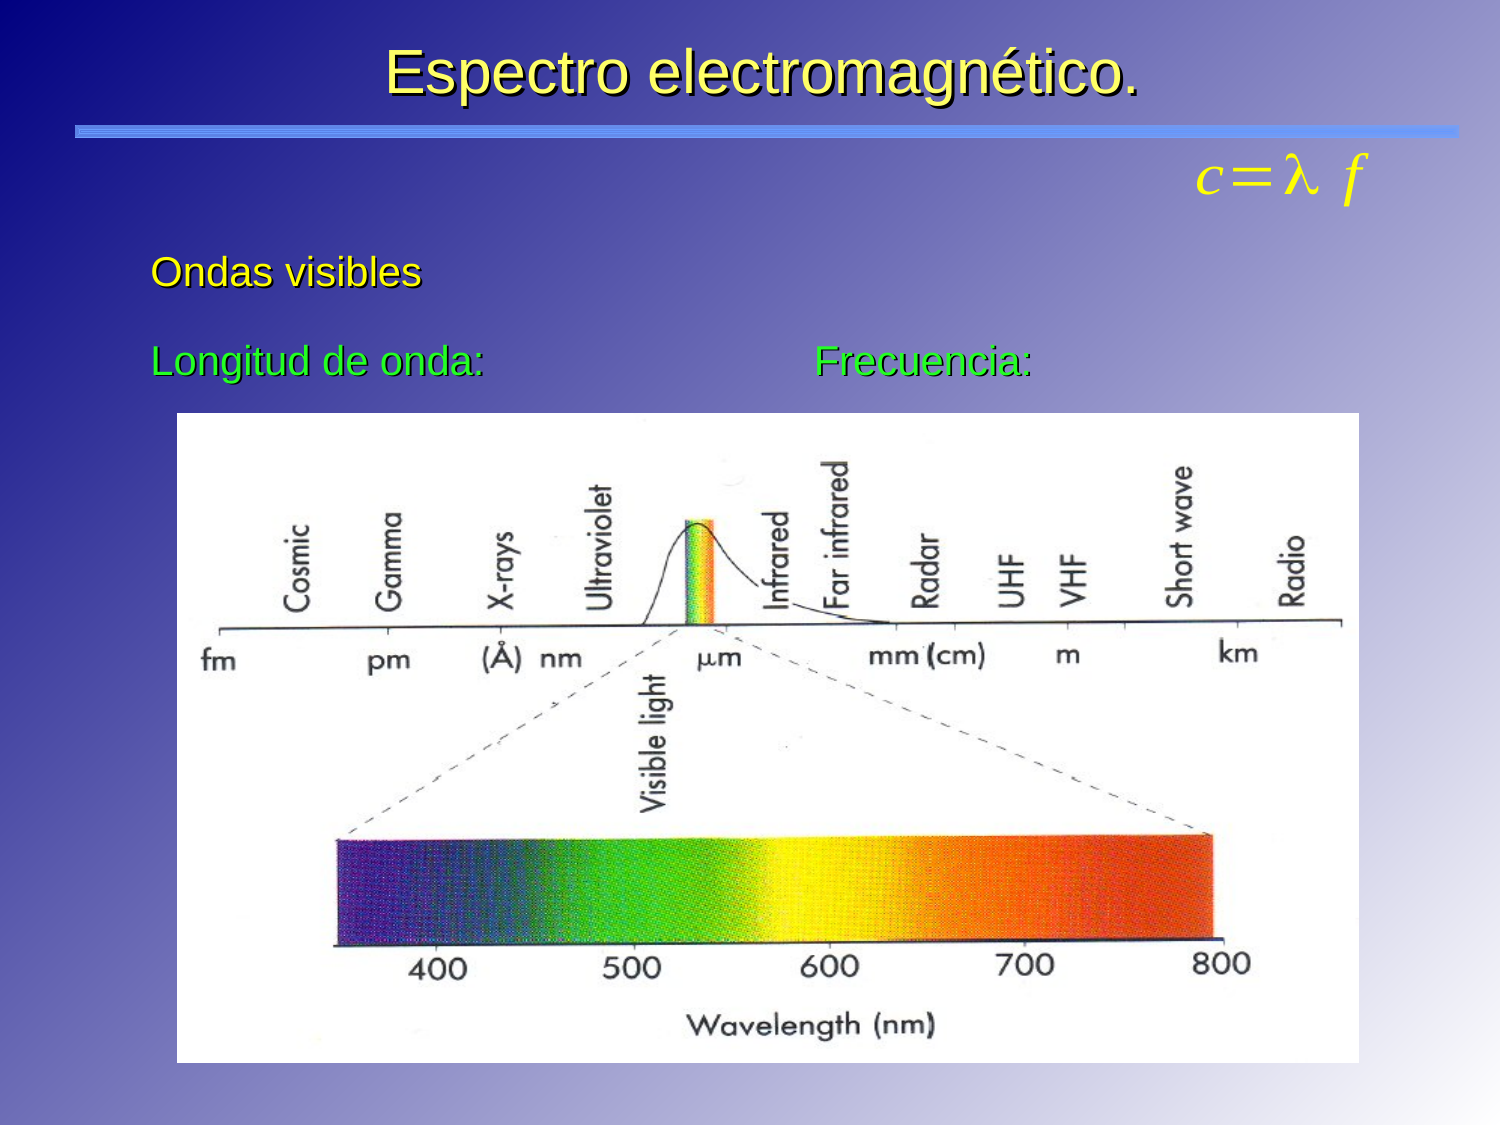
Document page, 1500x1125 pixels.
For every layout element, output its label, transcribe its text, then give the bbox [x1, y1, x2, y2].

text_box Ondas visibles [88, 237, 886, 325]
text_box Espectro electromagnético. [50, 23, 1476, 114]
picture [177, 413, 1359, 1063]
chart [1181, 140, 1390, 207]
text_box Longitud de onda: Frecuencia: [88, 325, 1418, 384]
text_box [75, 125, 1460, 138]
